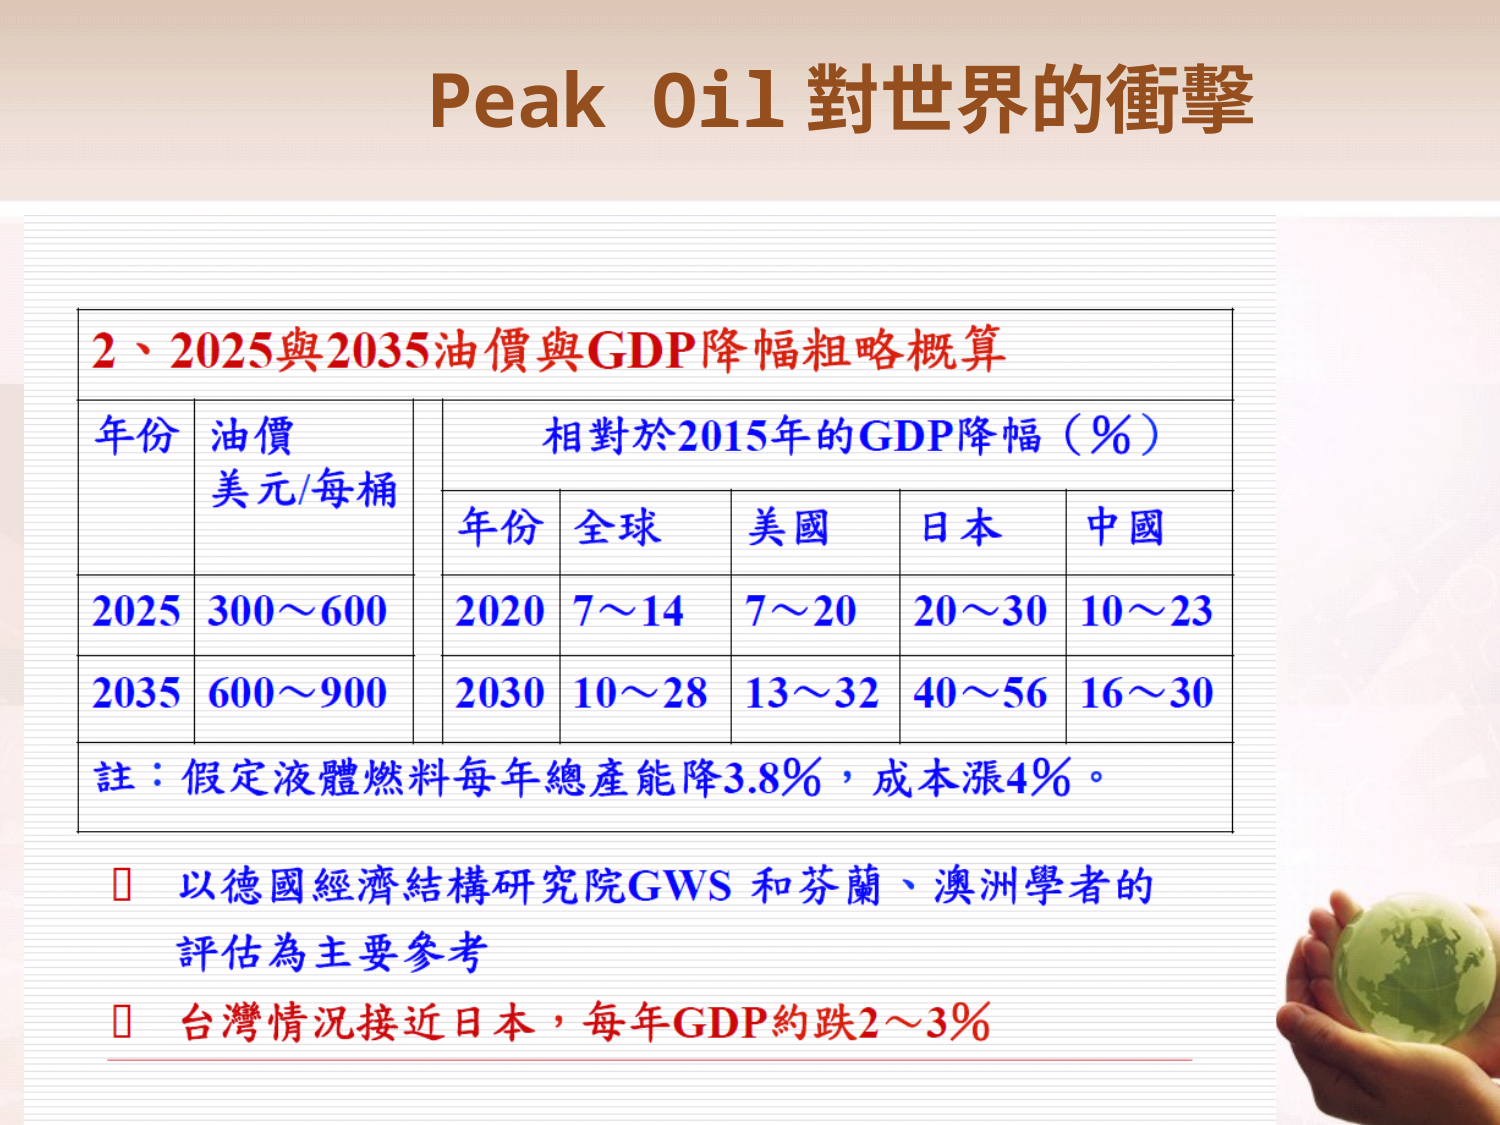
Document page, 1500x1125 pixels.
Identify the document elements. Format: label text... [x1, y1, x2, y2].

title Peak Oil對世界的衝擊 [412, 45, 1500, 138]
chart [24, 215, 1276, 1125]
picture [0, 0, 1500, 1125]
